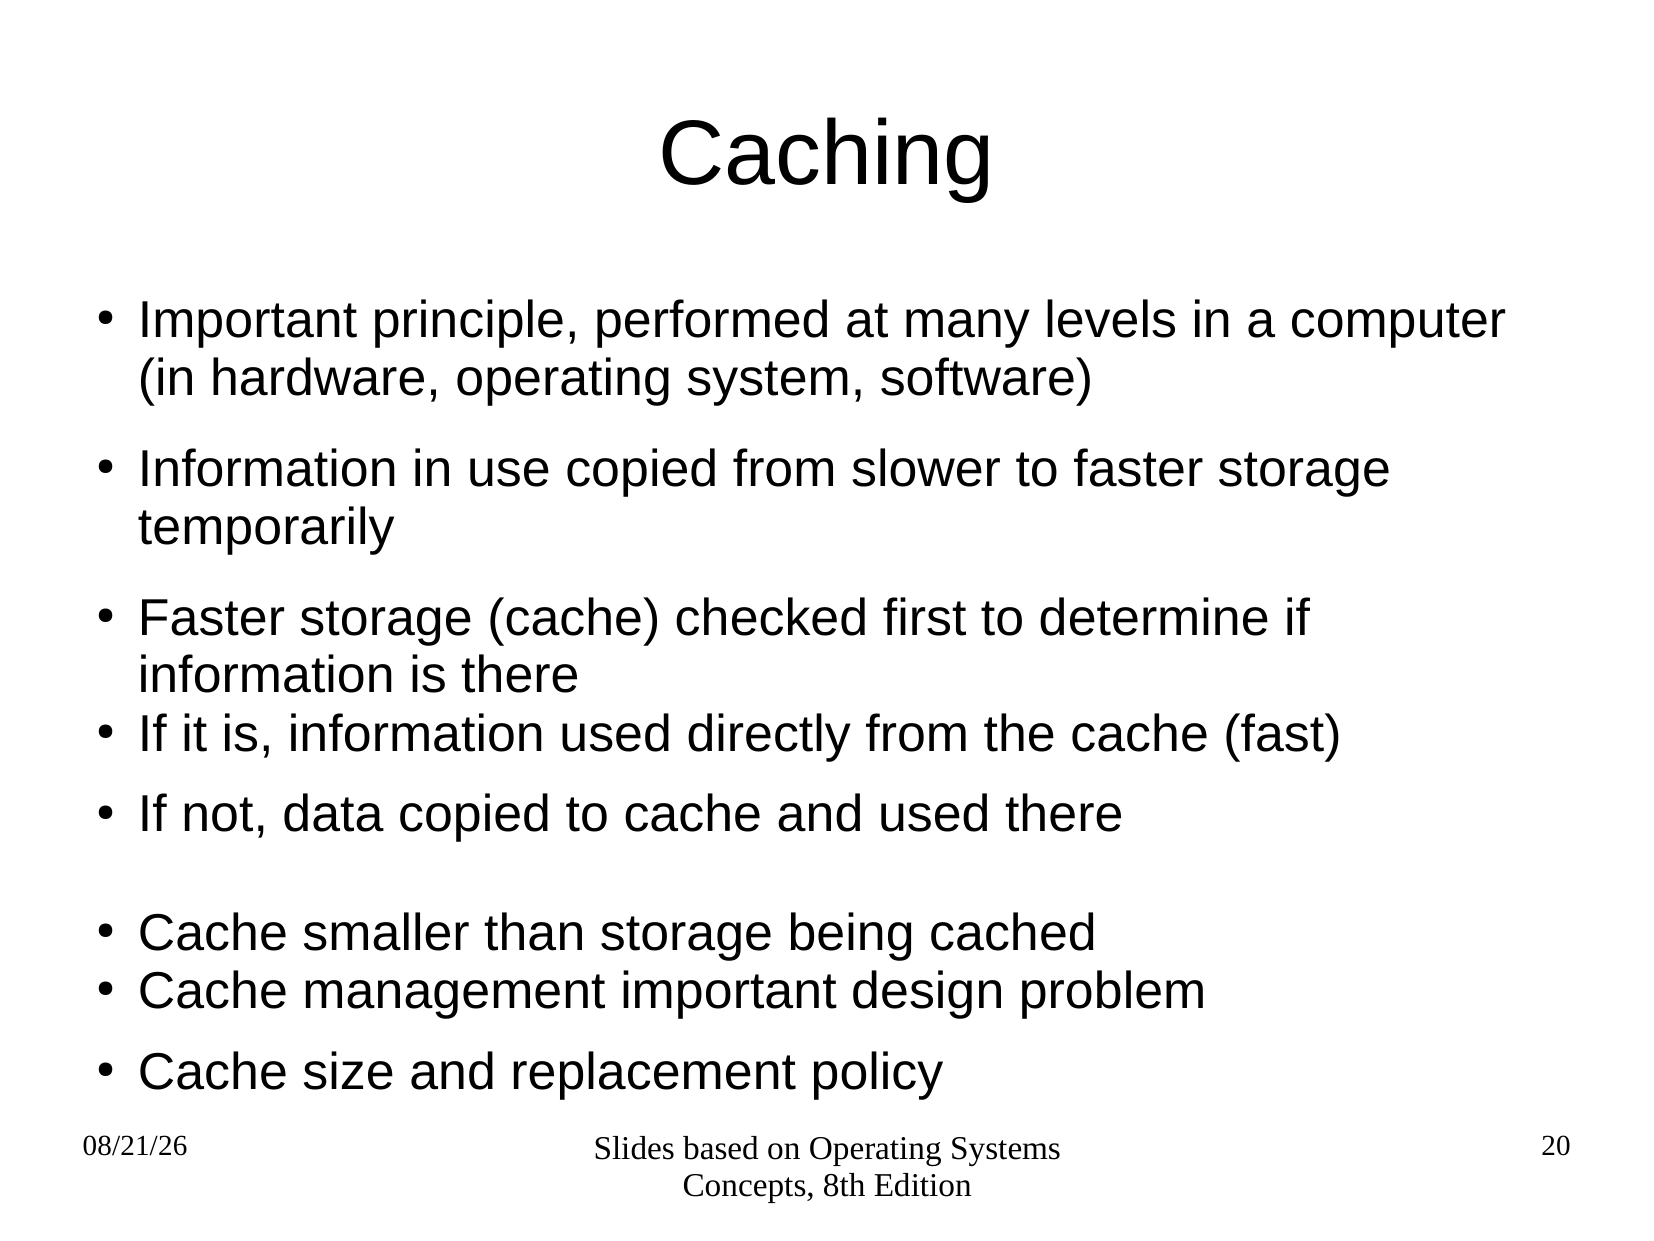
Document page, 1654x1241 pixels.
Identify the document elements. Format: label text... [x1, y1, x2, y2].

title Caching [82, 49, 1571, 257]
list Important principle, performed at many levels in a computer (in hardware, operating system, software) Information in use copied from slower to faster storage temporarily Faster storage (cache) checked first to determine if information is there If it is, information used directly from the cache (fast) If not, data copied to cache and used there Cache smaller than storage being cached Cache management important design problem Cache size and replacement policy [82, 290, 1571, 1109]
